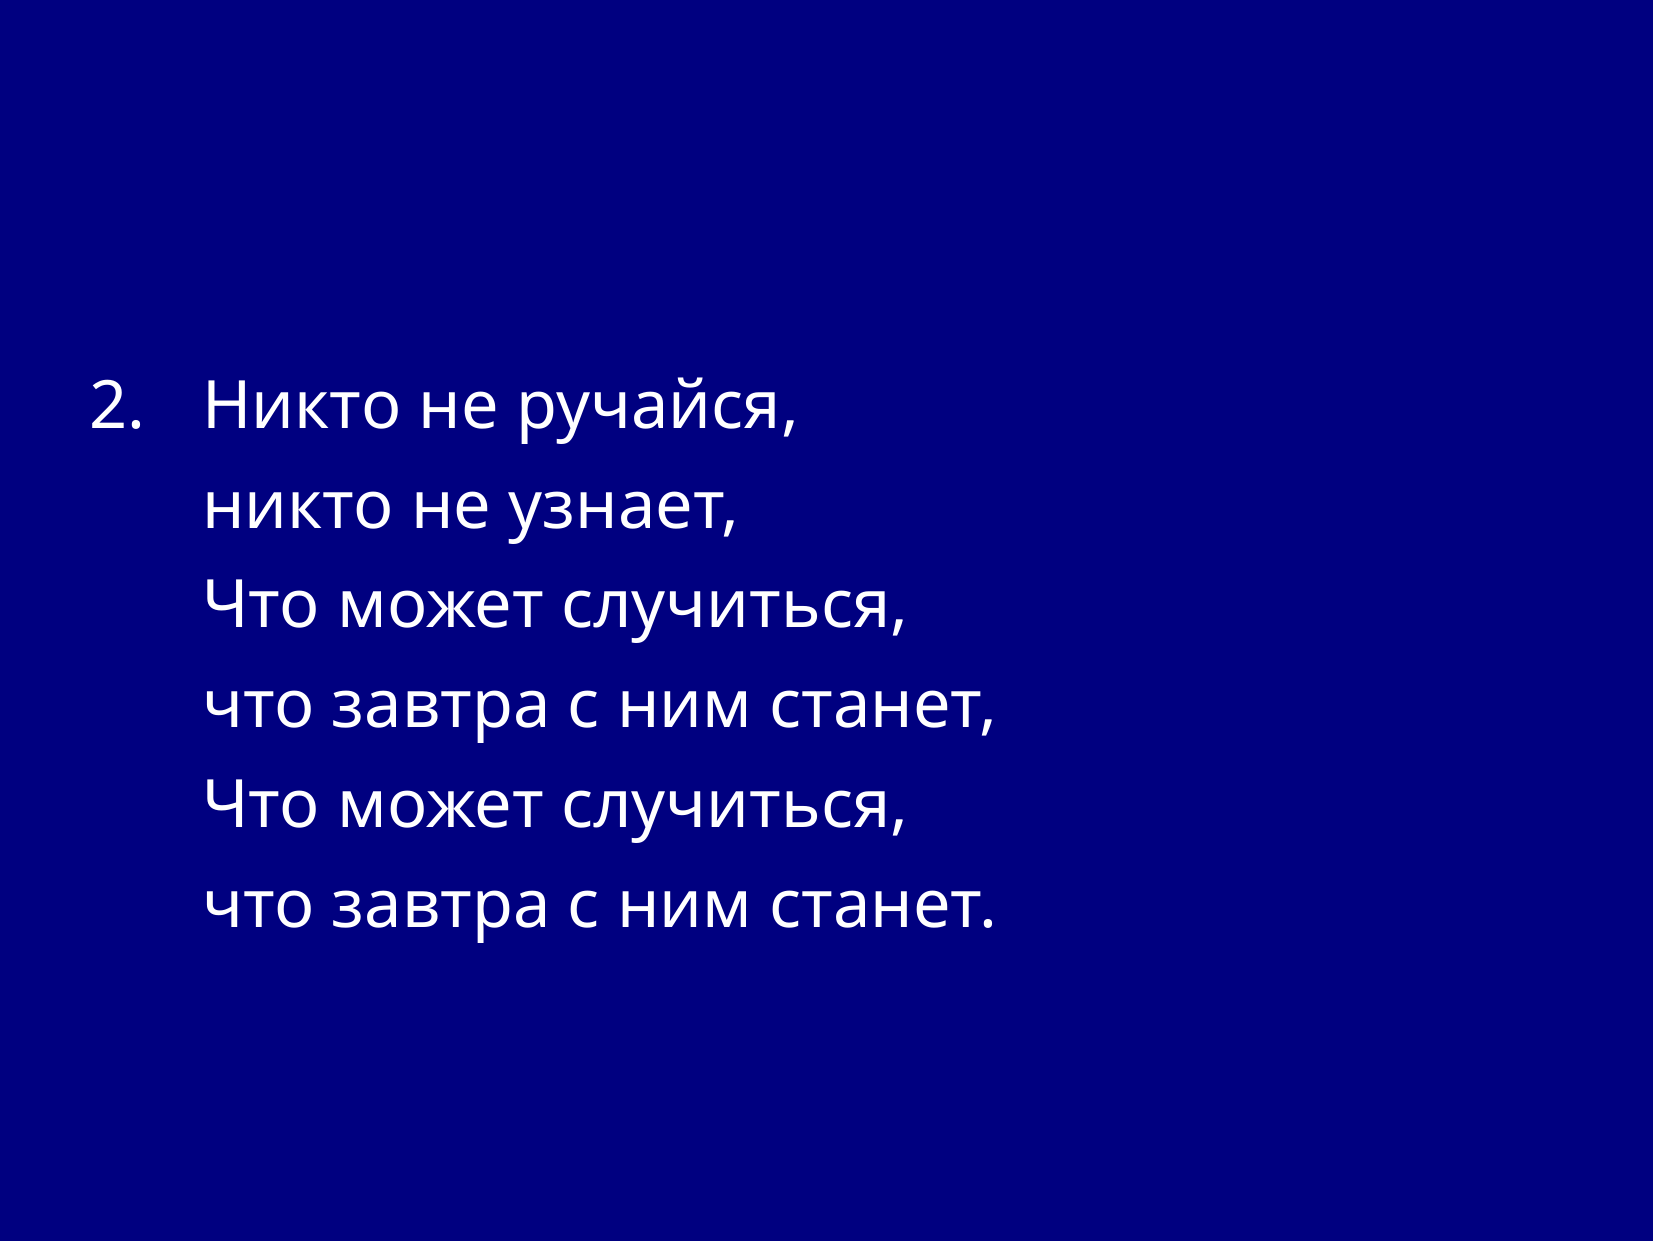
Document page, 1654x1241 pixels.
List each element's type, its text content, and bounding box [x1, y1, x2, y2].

text_box 2. Никто не ручайся, никто не узнает, Что может случиться, что завтра с ним станет, Что может случиться, что завтра с ним станет. [75, 150, 1576, 1163]
